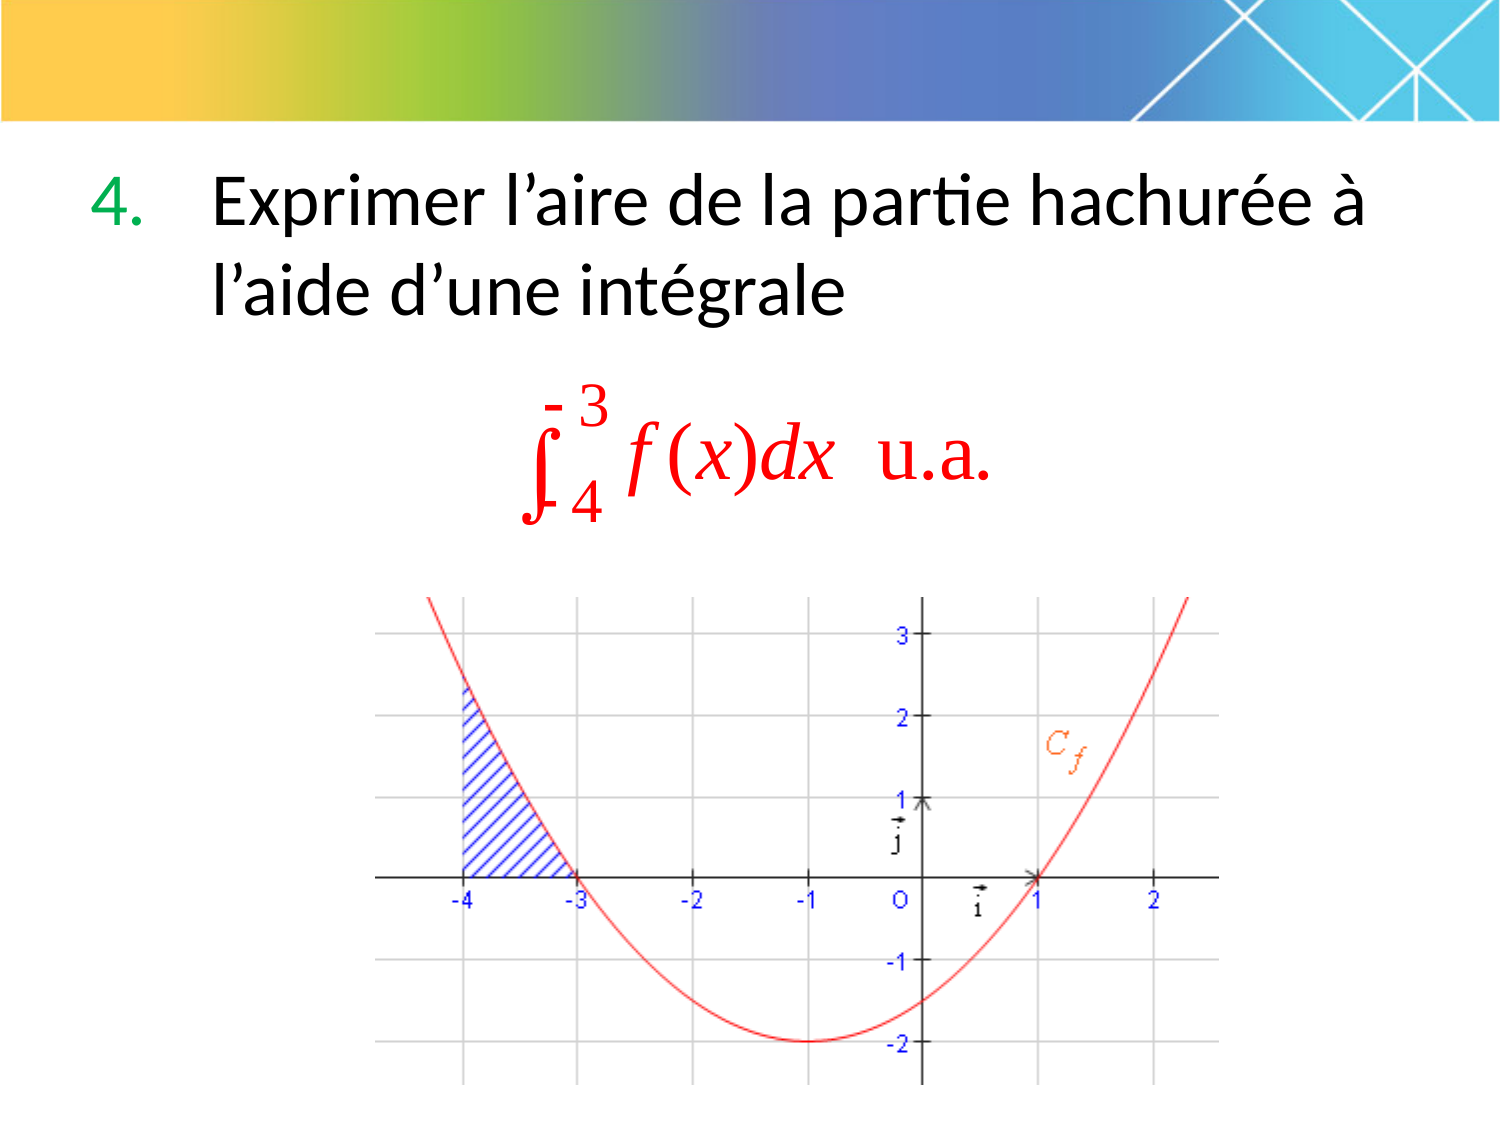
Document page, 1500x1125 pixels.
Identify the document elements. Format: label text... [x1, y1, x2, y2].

picture [375, 597, 1219, 1085]
title Exprimer l’aire de la partie hachurée à l’aide d’une intégrale [75, 128, 1500, 352]
chart [503, 375, 997, 532]
picture [0, 0, 1500, 123]
